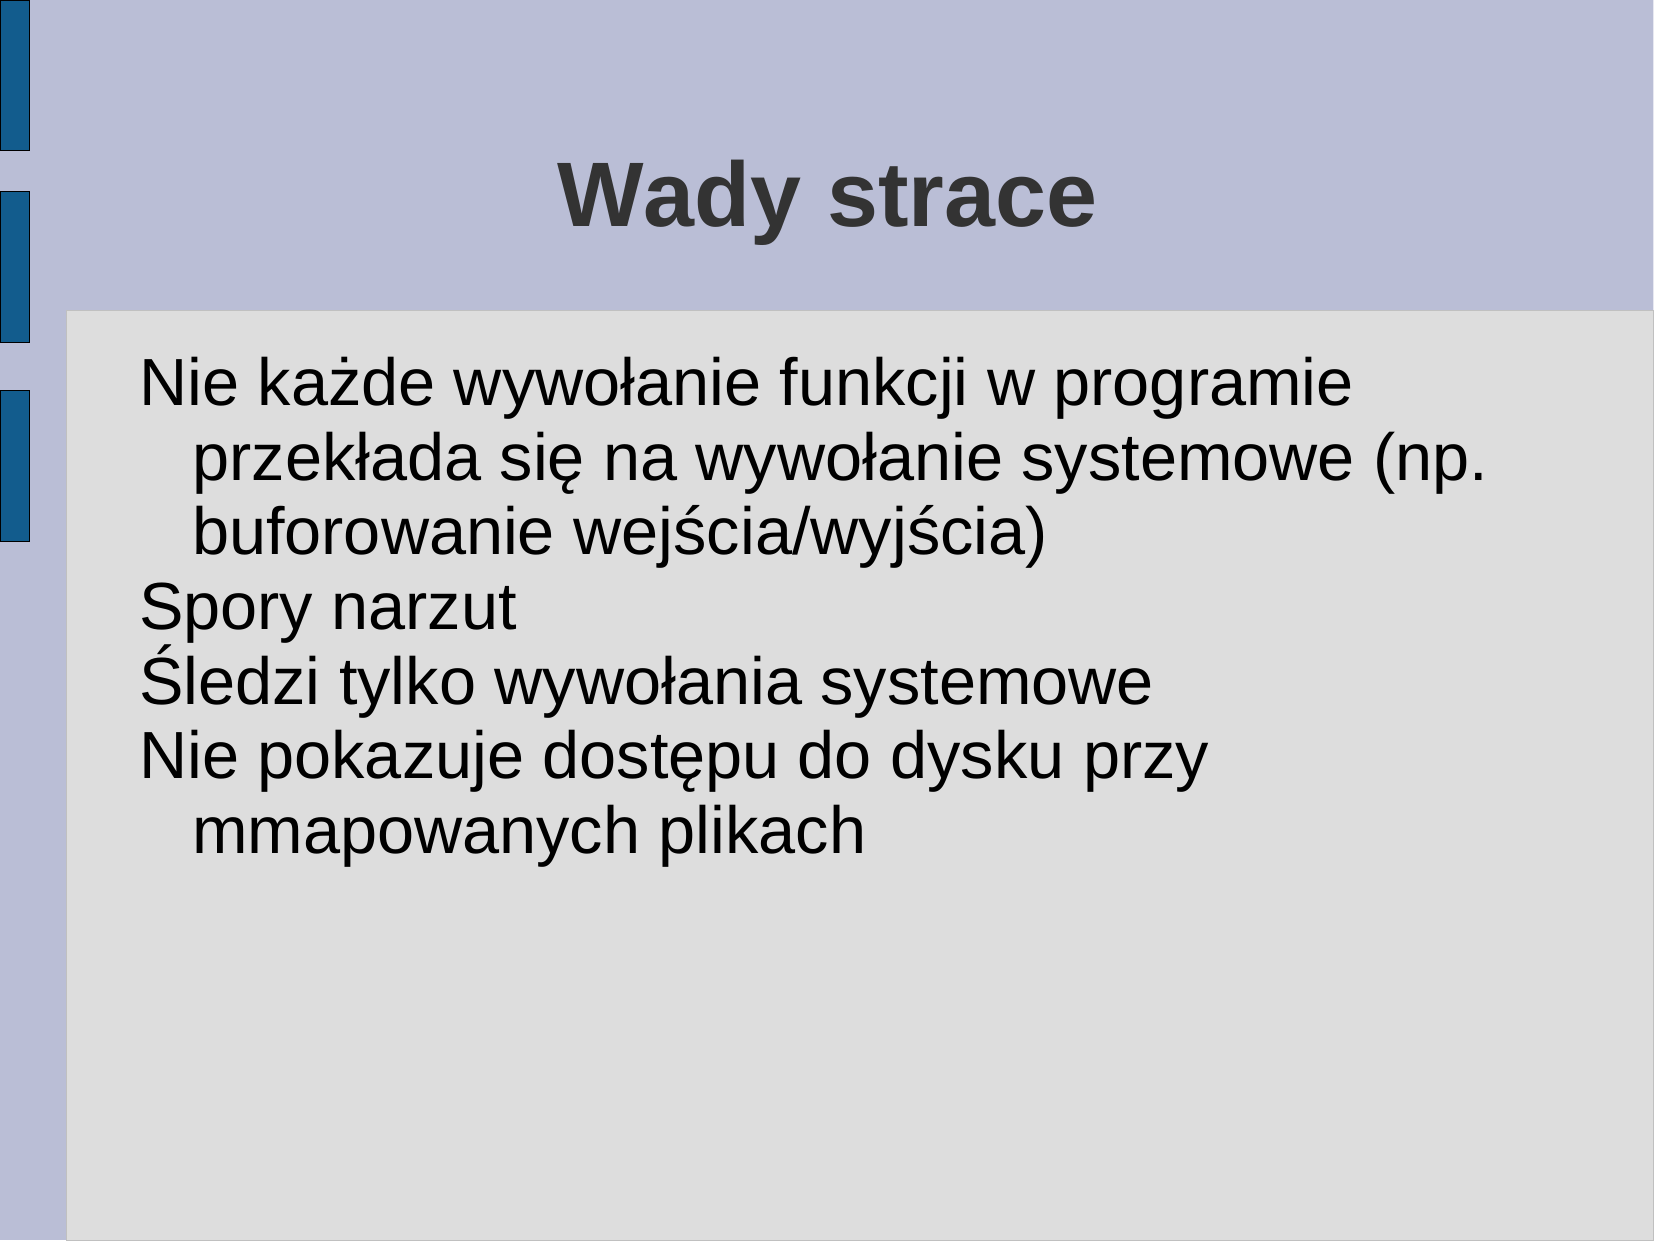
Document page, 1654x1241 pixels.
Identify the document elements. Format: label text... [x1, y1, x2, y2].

list Nie każde wywołanie funkcji w programie przekłada się na wywołanie systemowe (np. buforowanie wejścia/wyjścia) Spory narzut Śledzi tylko wywołania systemowe Nie pokazuje dostępu do dysku przy mmapowanych plikach [121, 344, 1534, 1127]
title Wady strace [121, 91, 1534, 299]
